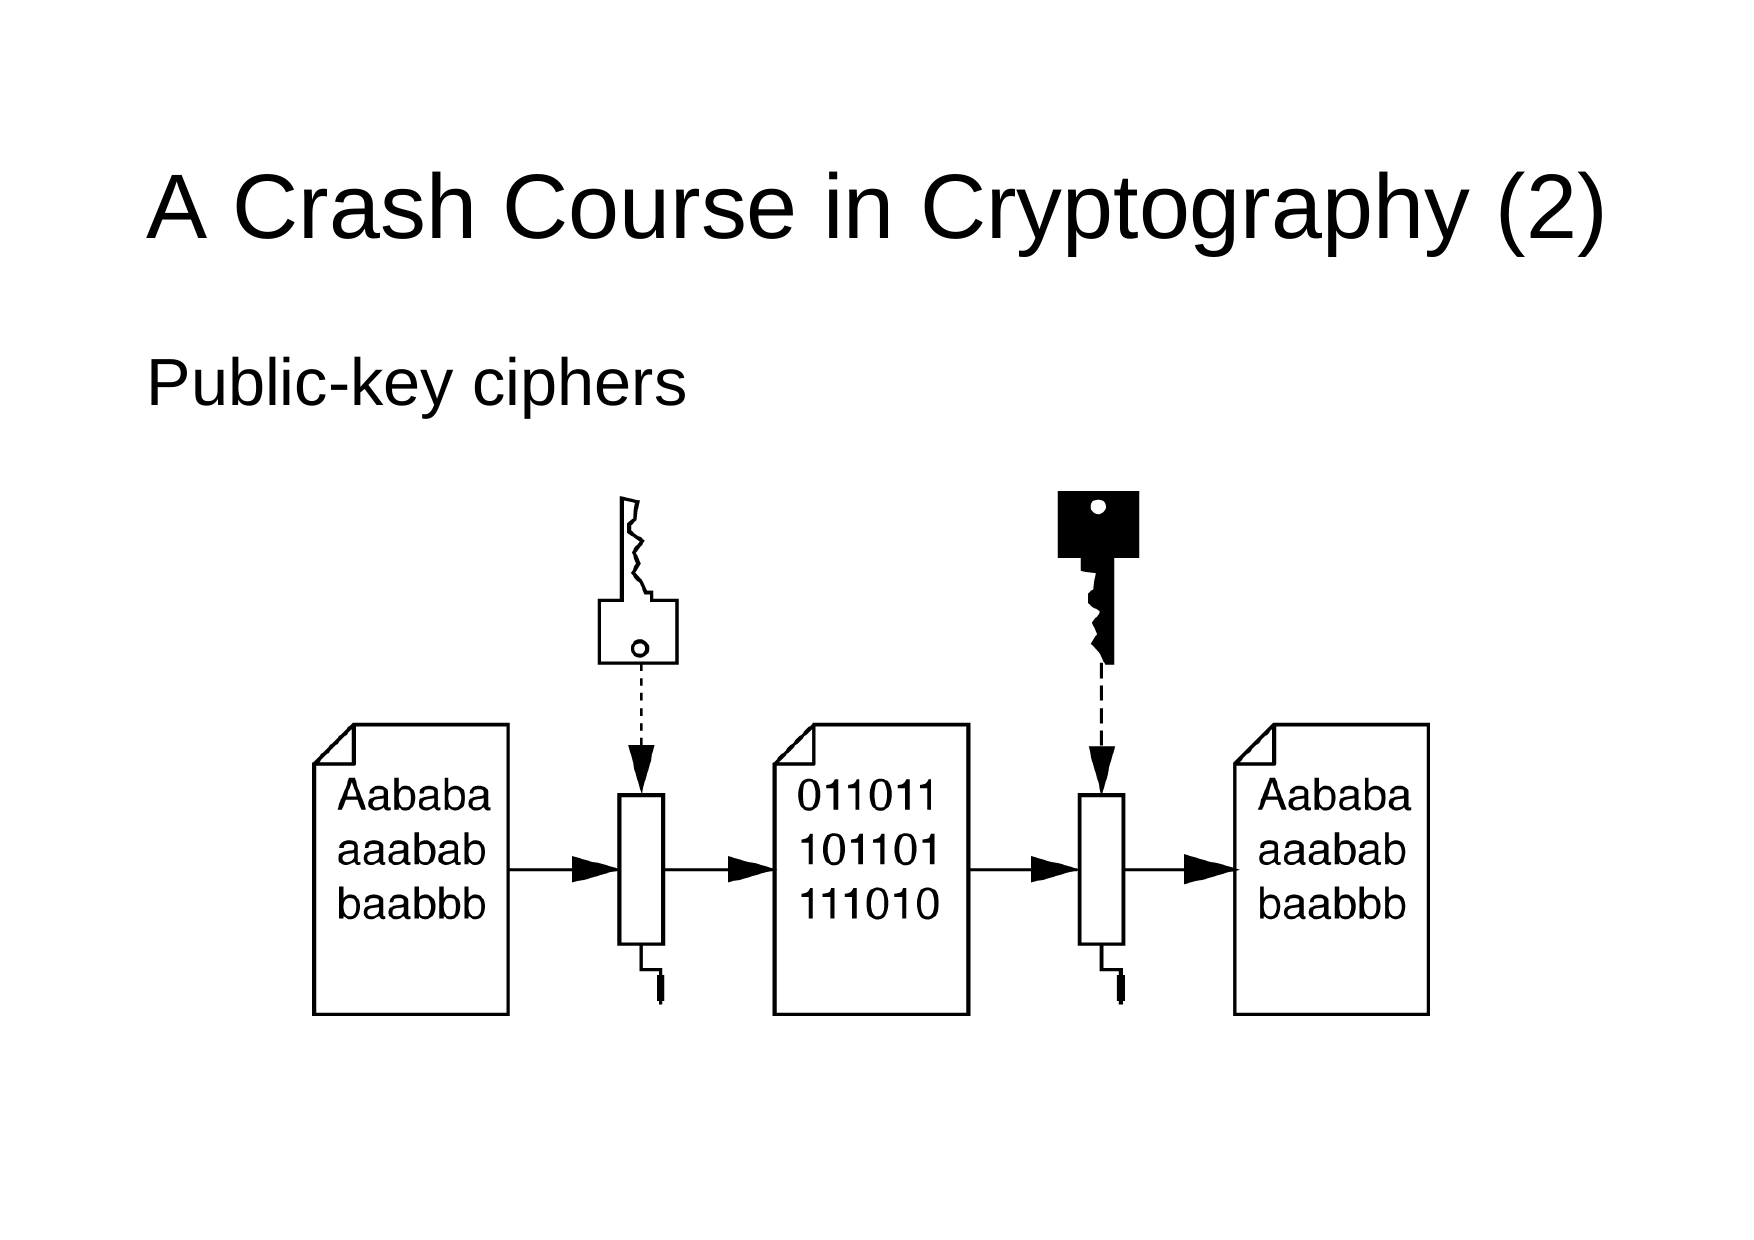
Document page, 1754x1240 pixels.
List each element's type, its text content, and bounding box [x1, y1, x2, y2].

title A Crash Course in Cryptography (2) [128, 102, 1627, 310]
list Public-key ciphers [128, 344, 1627, 1126]
picture [312, 491, 1430, 1016]
